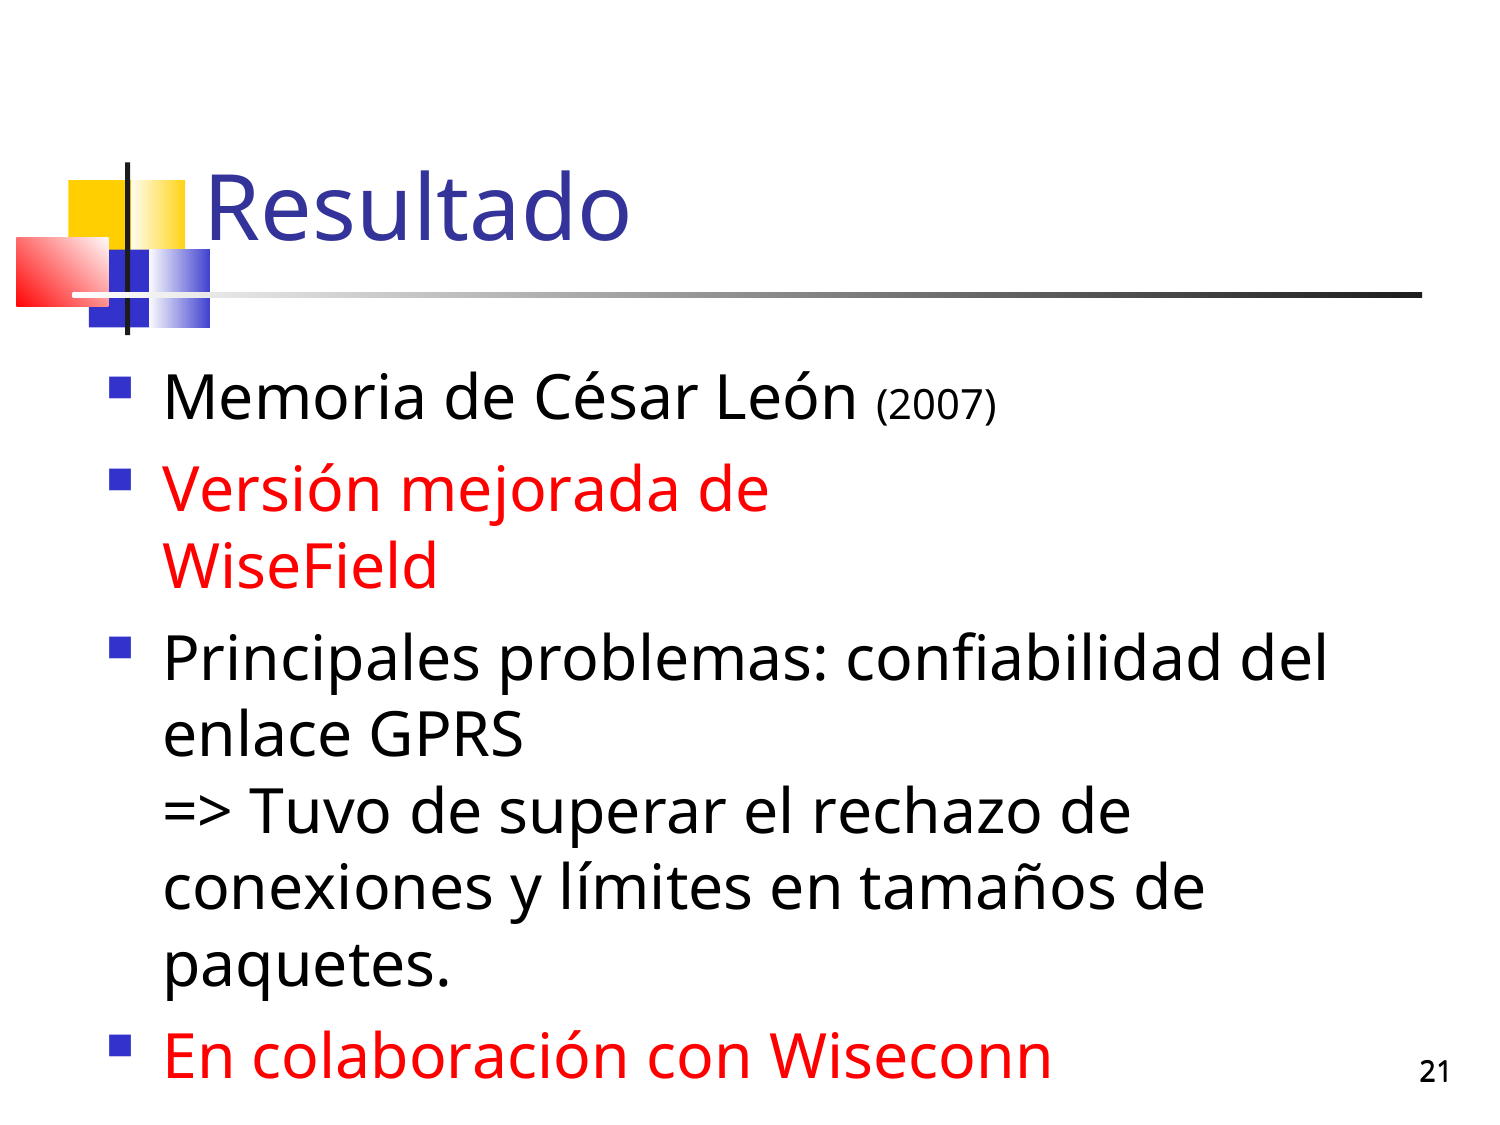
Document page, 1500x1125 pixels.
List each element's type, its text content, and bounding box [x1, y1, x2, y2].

text_box <number> [1155, 1024, 1468, 1100]
list Memoria de César León (2007) Versión mejorada de WiseField Principales problemas: confiabilidad del enlace GPRS => Tuvo de superar el rechazo de conexiones y límites en tamaños de paquetes. En colaboración con Wiseconn [91, 351, 1367, 1027]
title Resultado [188, 35, 1269, 276]
